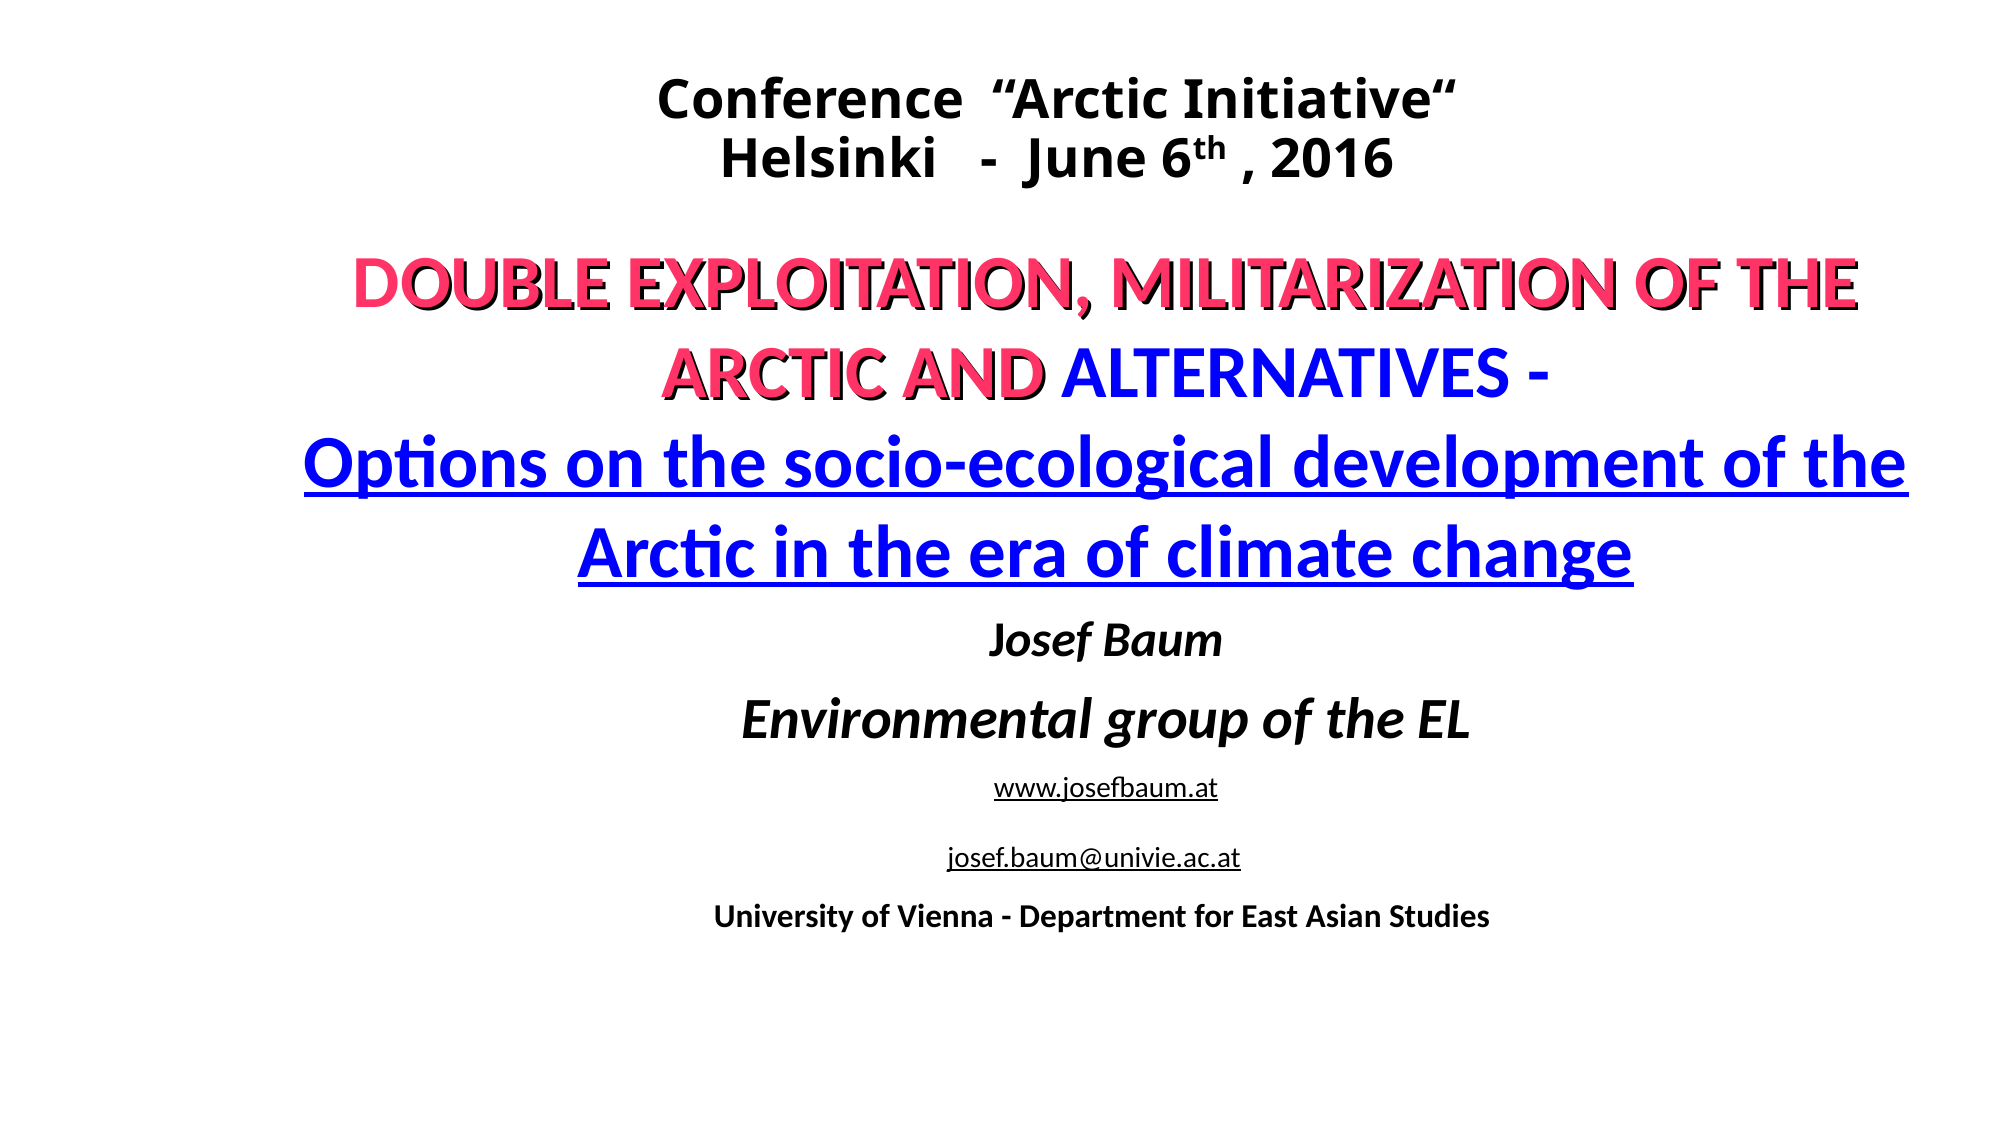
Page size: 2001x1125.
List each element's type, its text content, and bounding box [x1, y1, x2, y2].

subtitle DOUBLE EXPLOITATION, MILITARIZATION OF THE ARCTIC AND ALTERNATIVES - Options on the socio-ecological development of the Arctic in the era of climate change Josef Baum Environmental group of the EL www.josefbaum.at josef.baum@univie.ac.at University of Vienna - Department for East Asian Studies [262, 224, 1951, 1125]
title Conference “Arctic Initiative“ Helsinki - June 6th , 2016 [163, 37, 1951, 225]
